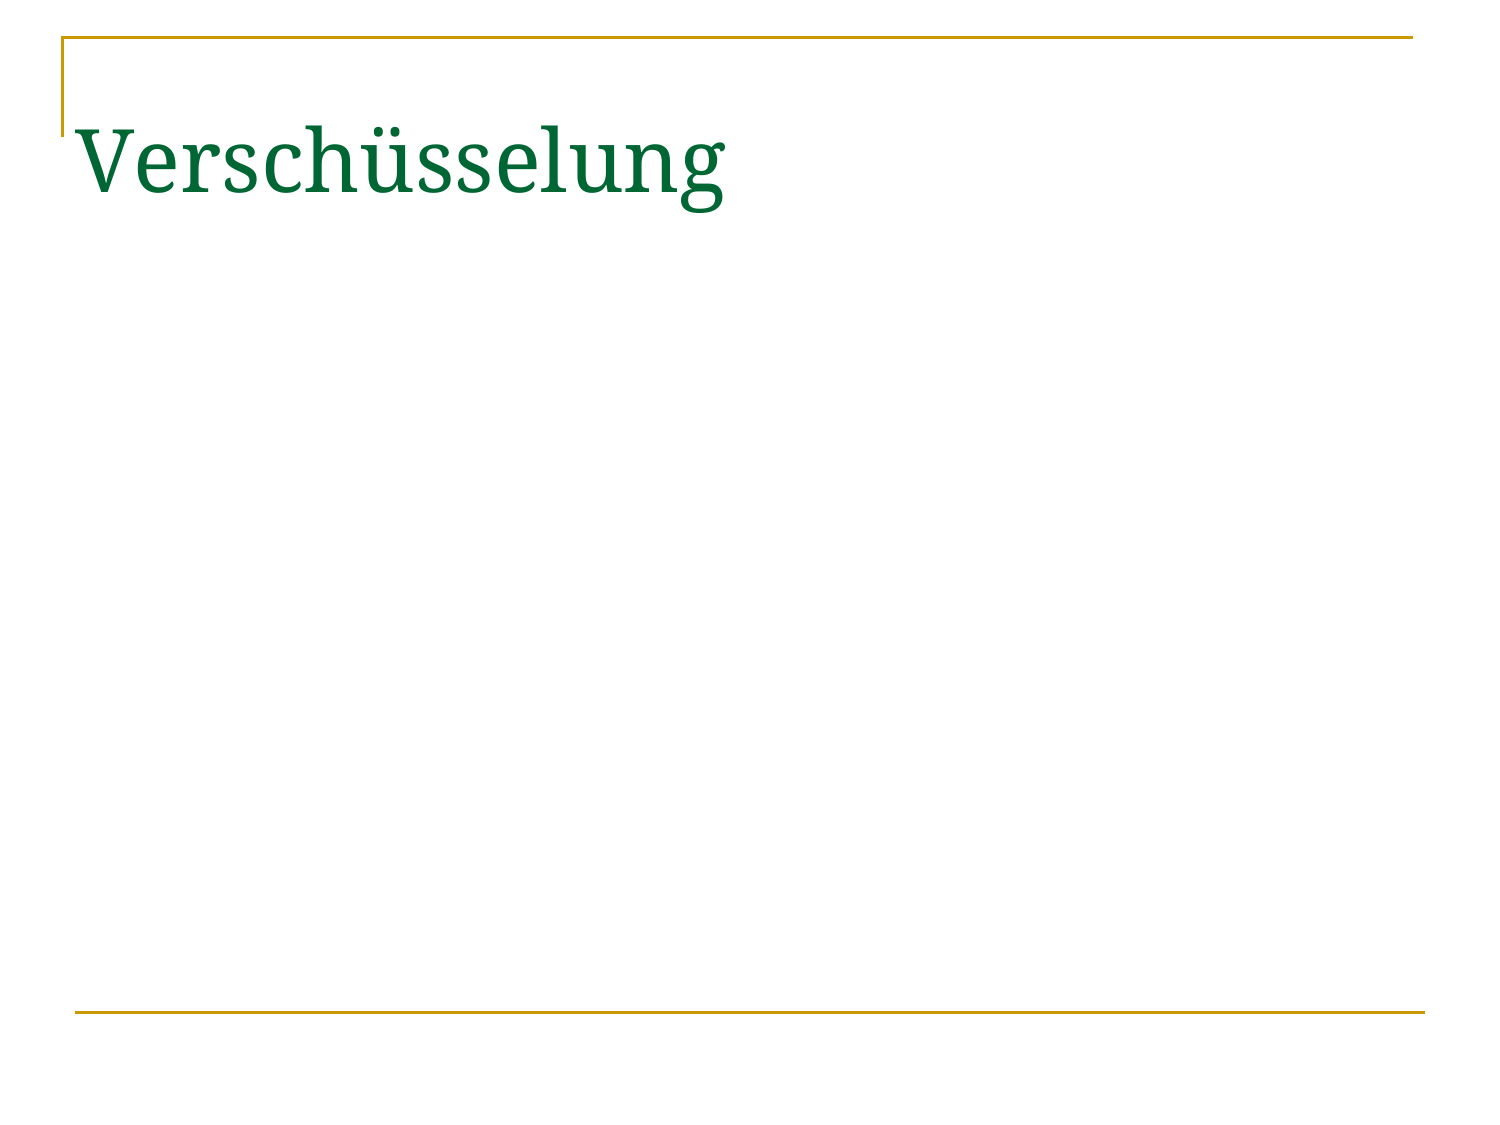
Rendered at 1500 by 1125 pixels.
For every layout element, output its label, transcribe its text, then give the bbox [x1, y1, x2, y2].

title Verschüsselung [75, 52, 1426, 264]
